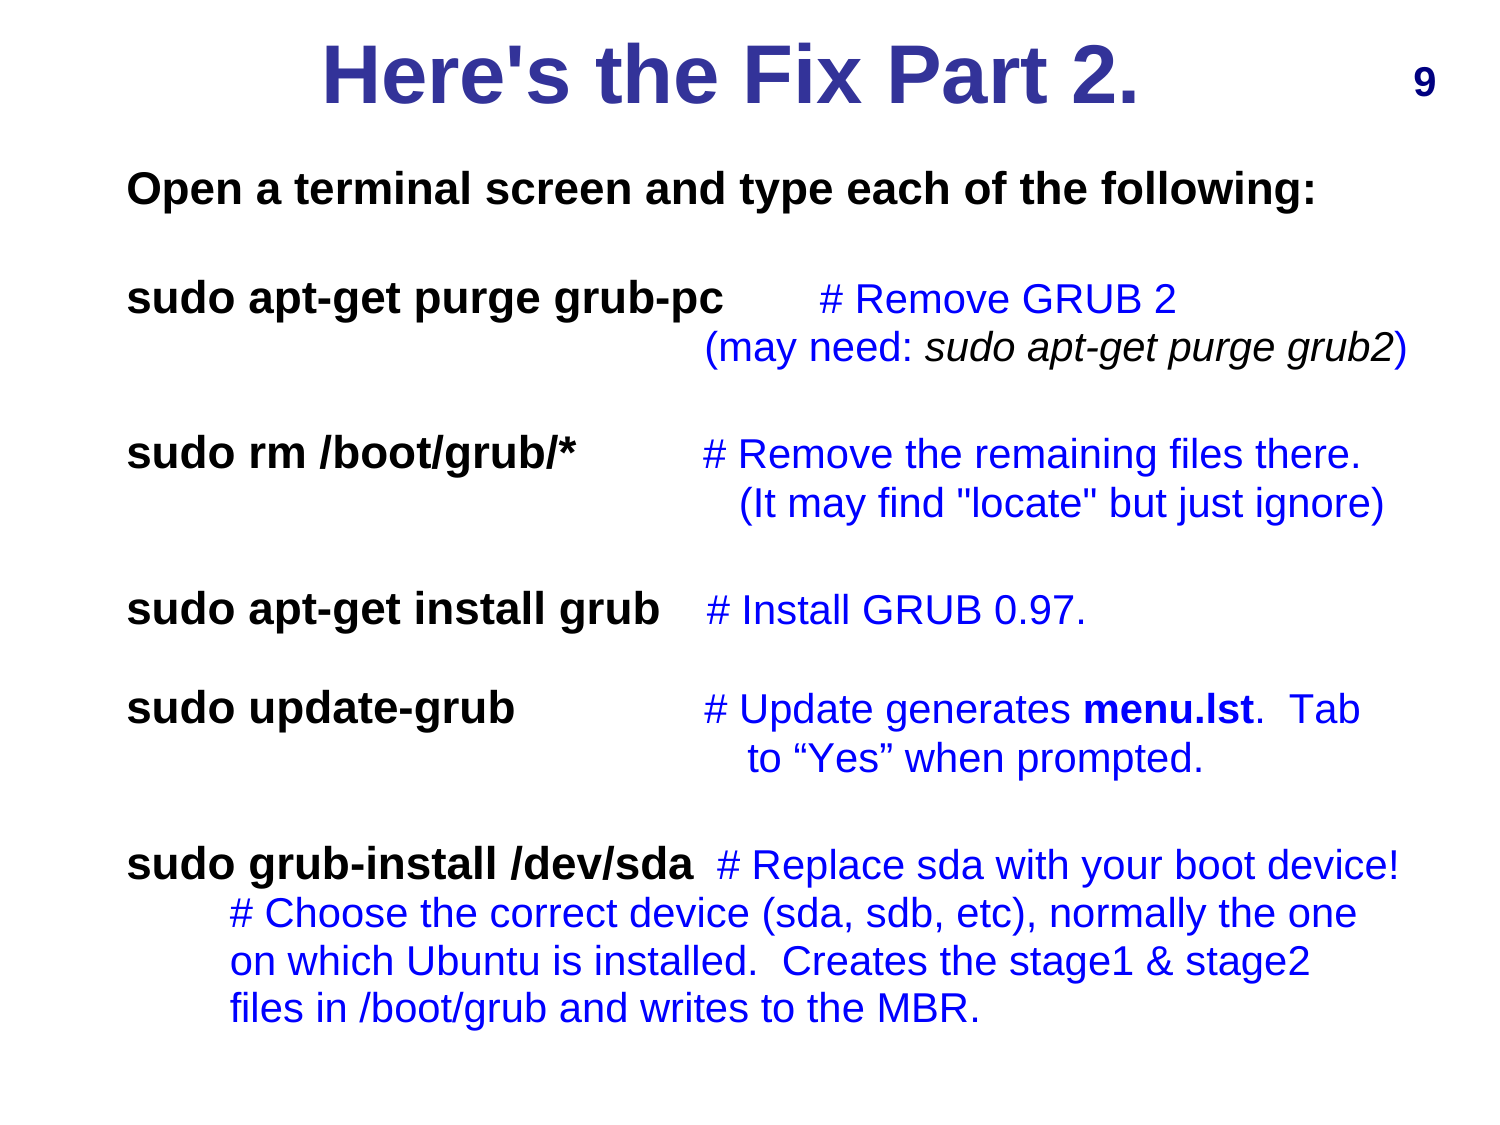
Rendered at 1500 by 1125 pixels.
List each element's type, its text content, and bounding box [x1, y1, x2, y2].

text_box 9 [1387, 47, 1463, 113]
title Here's the Fix Part 2. [75, 20, 1388, 130]
list Open a terminal screen and type each of the following: sudo apt-get purge grub-pc # Remove GRUB 2 (may need: sudo apt-get purge grub2) sudo rm /boot/grub/* # Remove the remaining files there. (It may find "locate" but just ignore) sudo apt-get install grub # Install GRUB 0.97. sudo update-grub # Update generates menu.lst. Tab to “Yes” when prompted. sudo grub-install /dev/sda # Replace sda with your boot device! # Choose the correct device (sda, sdb, etc), normally the one on which Ubuntu is installed. Creates the stage1 & stage2 files in /boot/grub and writes to the MBR. [48, 164, 1440, 1049]
